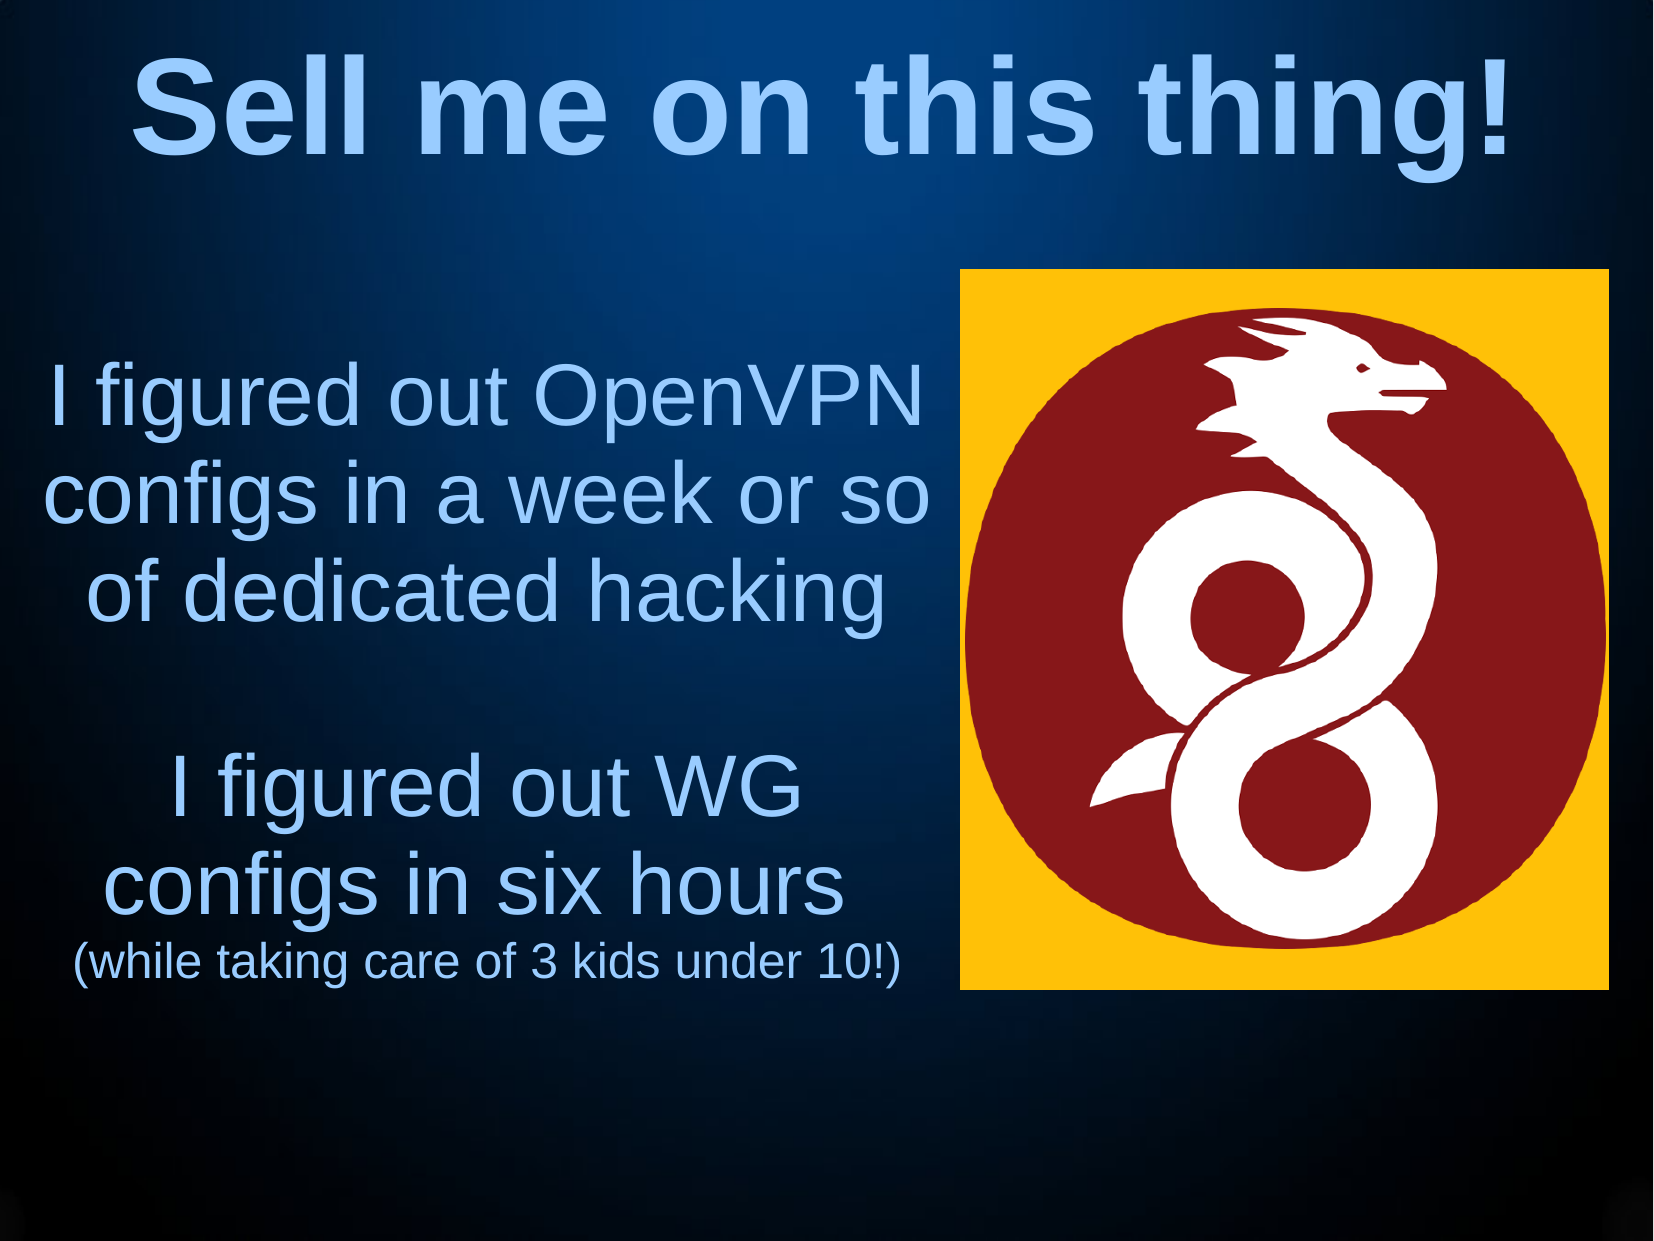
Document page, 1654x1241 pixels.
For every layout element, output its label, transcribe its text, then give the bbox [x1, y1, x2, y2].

title I figured out OpenVPN configs in a week or so of dedicated hacking I figured out WG configs in six hours (while taking care of 3 kids under 10!) [15, 232, 961, 1201]
picture [0, 0, 1654, 1241]
title Sell me on this thing! [0, 2, 1651, 211]
